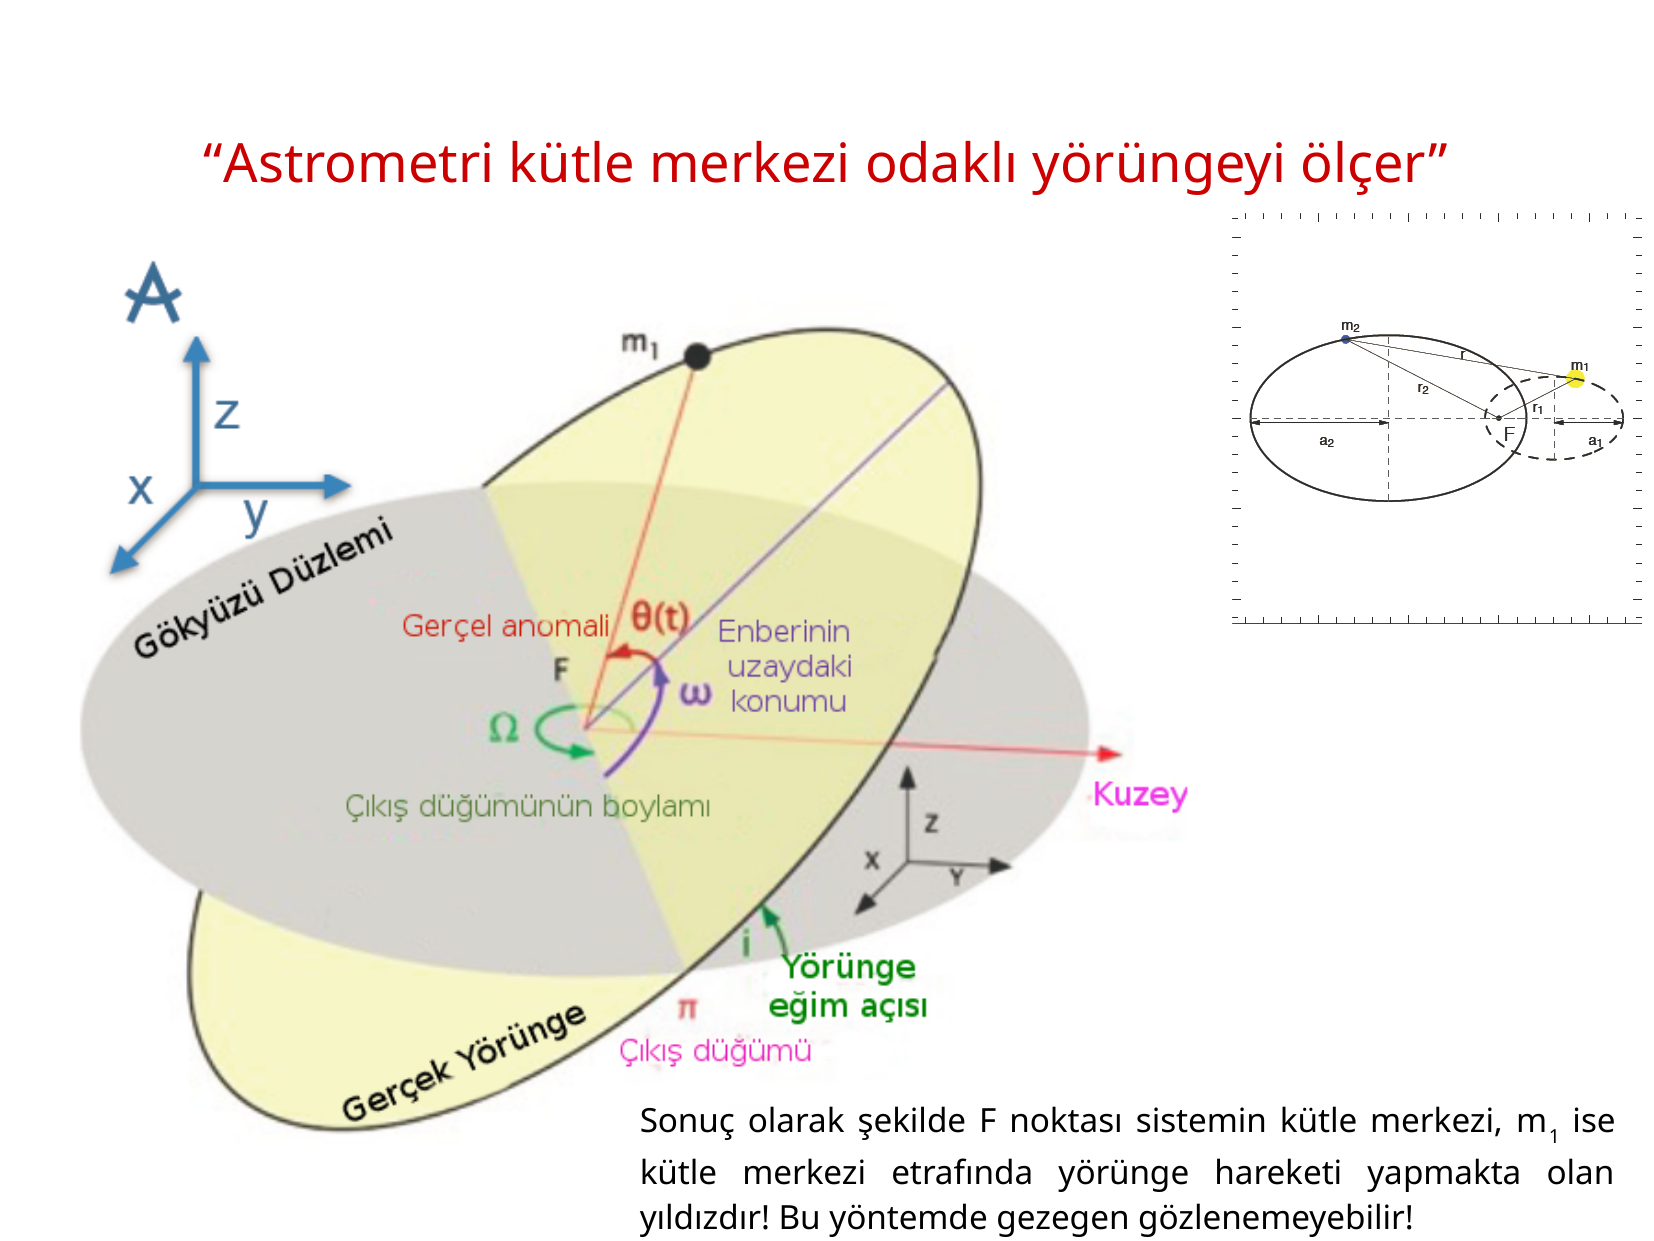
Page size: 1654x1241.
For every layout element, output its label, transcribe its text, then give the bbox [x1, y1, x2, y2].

title “Astrometri kütle merkezi odaklı yörüngeyi ölçer” [82, 70, 1571, 254]
text_box Sonuç olarak şekilde F noktası sistemin kütle merkezi, m1 ise kütle merkezi etrafında yörünge hareketi yapmakta olan yıldızdır! Bu yöntemde gezegen gözlenemeyebilir! [625, 1089, 1631, 1234]
picture [1219, 202, 1653, 634]
picture [62, 223, 1217, 1157]
